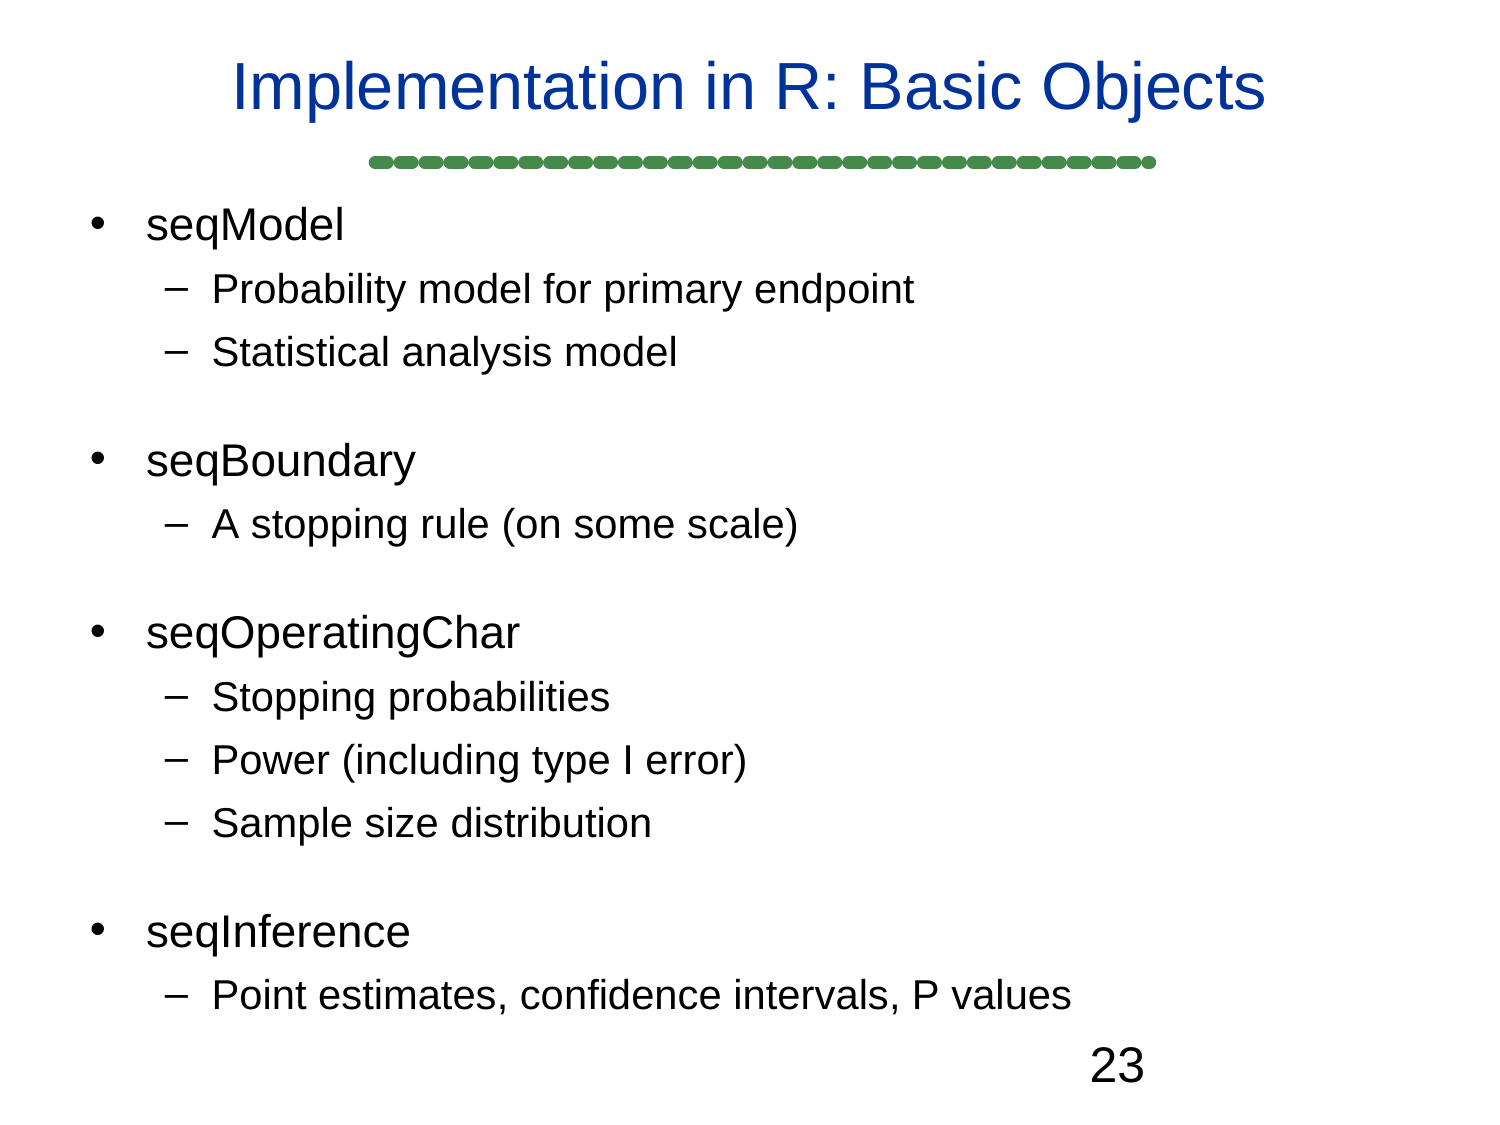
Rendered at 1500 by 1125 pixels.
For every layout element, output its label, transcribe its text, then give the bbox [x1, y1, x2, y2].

list seqModel Probability model for primary endpoint Statistical analysis model seqBoundary A stopping rule (on some scale) seqOperatingChar Stopping probabilities Power (including type I error) Sample size distribution seqInference Point estimates, confidence intervals, P values [75, 187, 1426, 1050]
title Implementation in R: Basic Objects [37, 24, 1463, 141]
